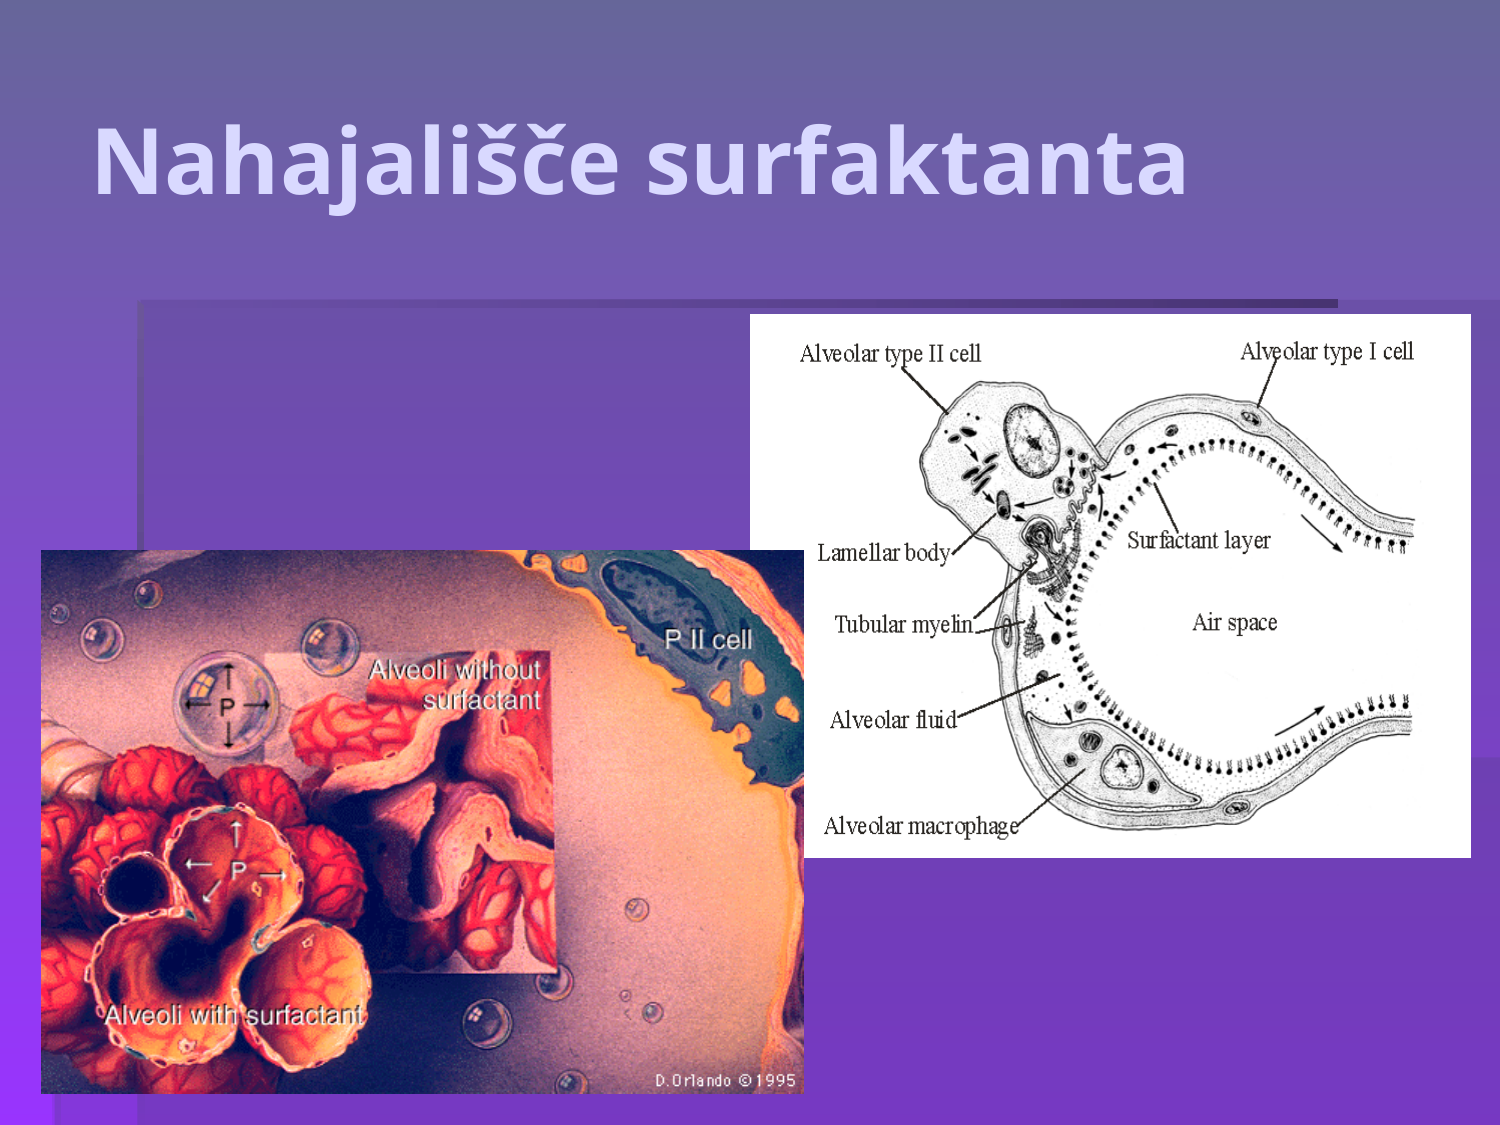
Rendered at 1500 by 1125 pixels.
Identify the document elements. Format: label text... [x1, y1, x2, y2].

title Nahajališče surfaktanta [75, 40, 1451, 275]
picture [41, 314, 1471, 1094]
